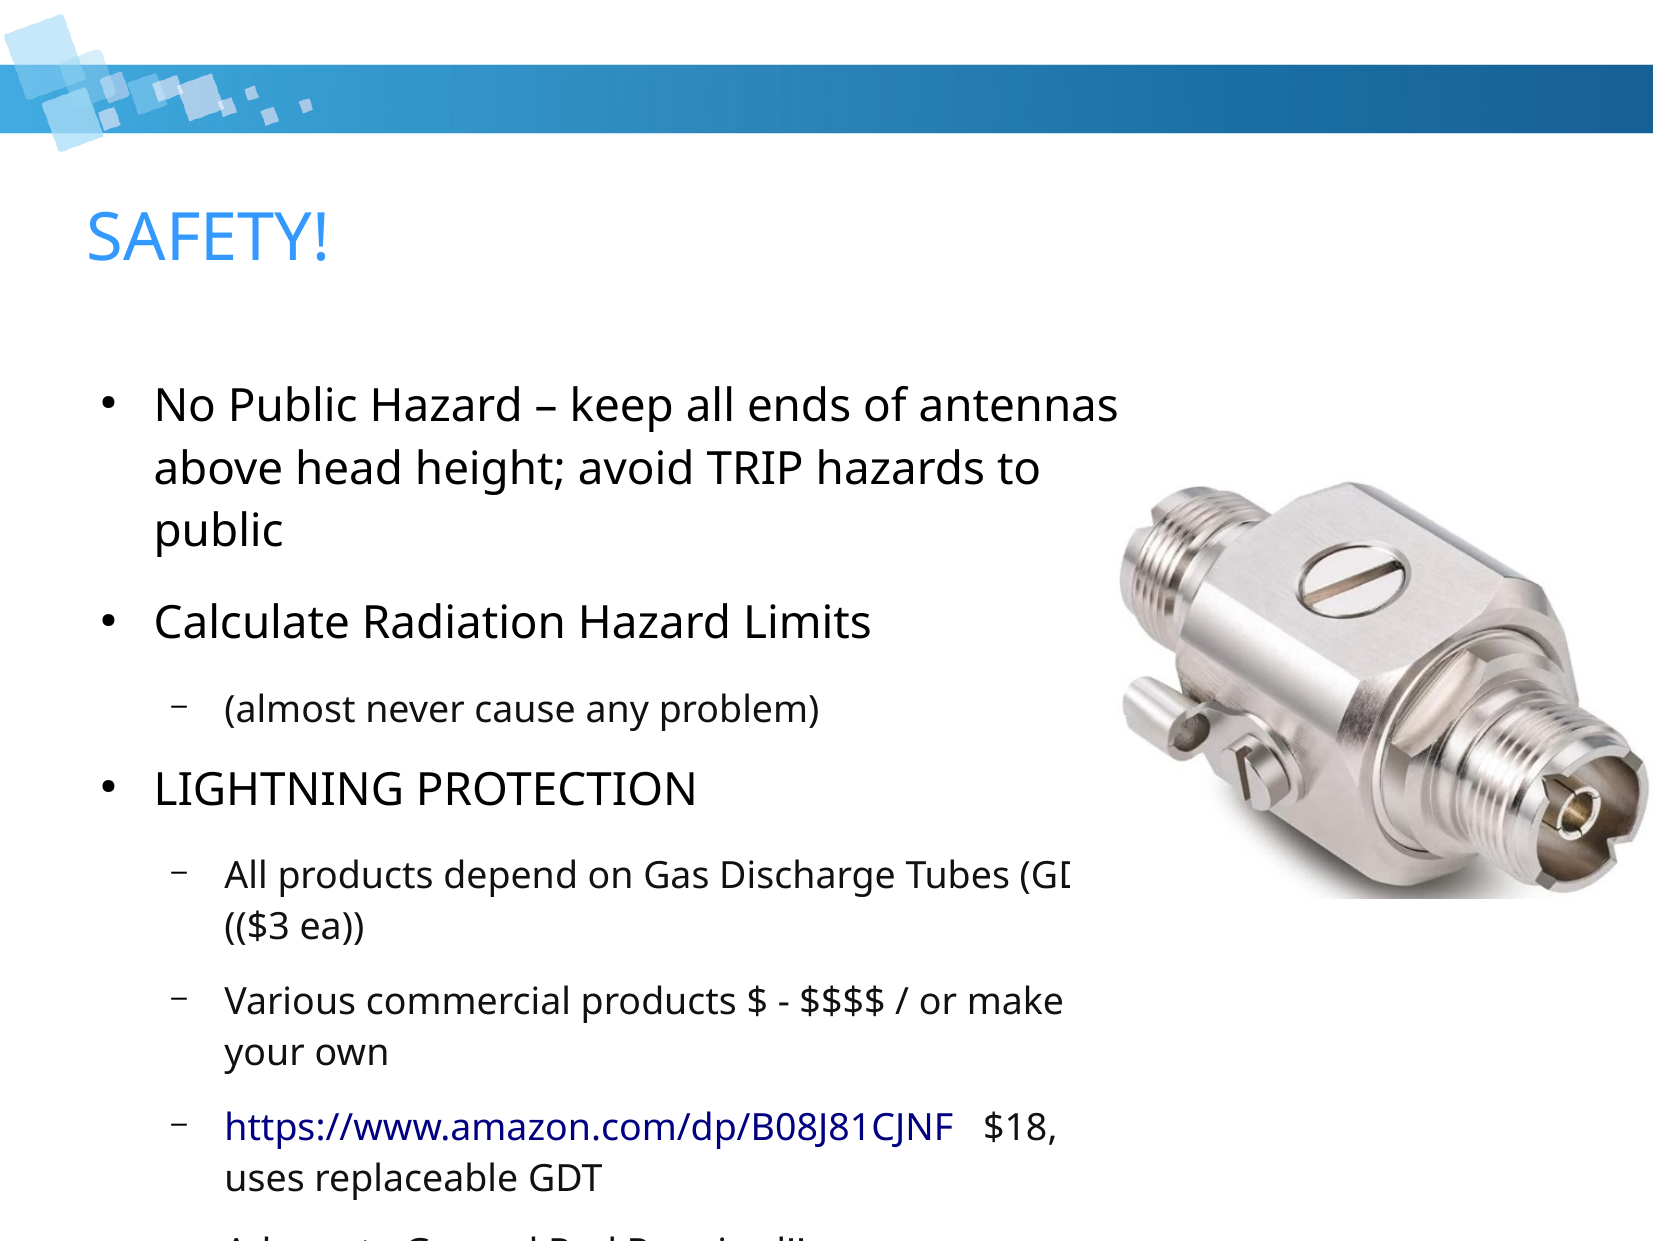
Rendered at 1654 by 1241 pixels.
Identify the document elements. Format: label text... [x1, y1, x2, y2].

picture [0, 0, 1654, 1238]
title SAFETY! [86, 130, 1576, 338]
list No Public Hazard – keep all ends of antennas above head height; avoid TRIP hazards to public Calculate Radiation Hazard Limits (almost never cause any problem) LIGHTNING PROTECTION All products depend on Gas Discharge Tubes (GDT) (($3 ea)) Various commercial products $ - $$$$ / or make your own https://www.amazon.com/dp/B08J81CJNF $18, uses replaceable GDT Adequate Ground Rod Required!! [82, 372, 1126, 1110]
